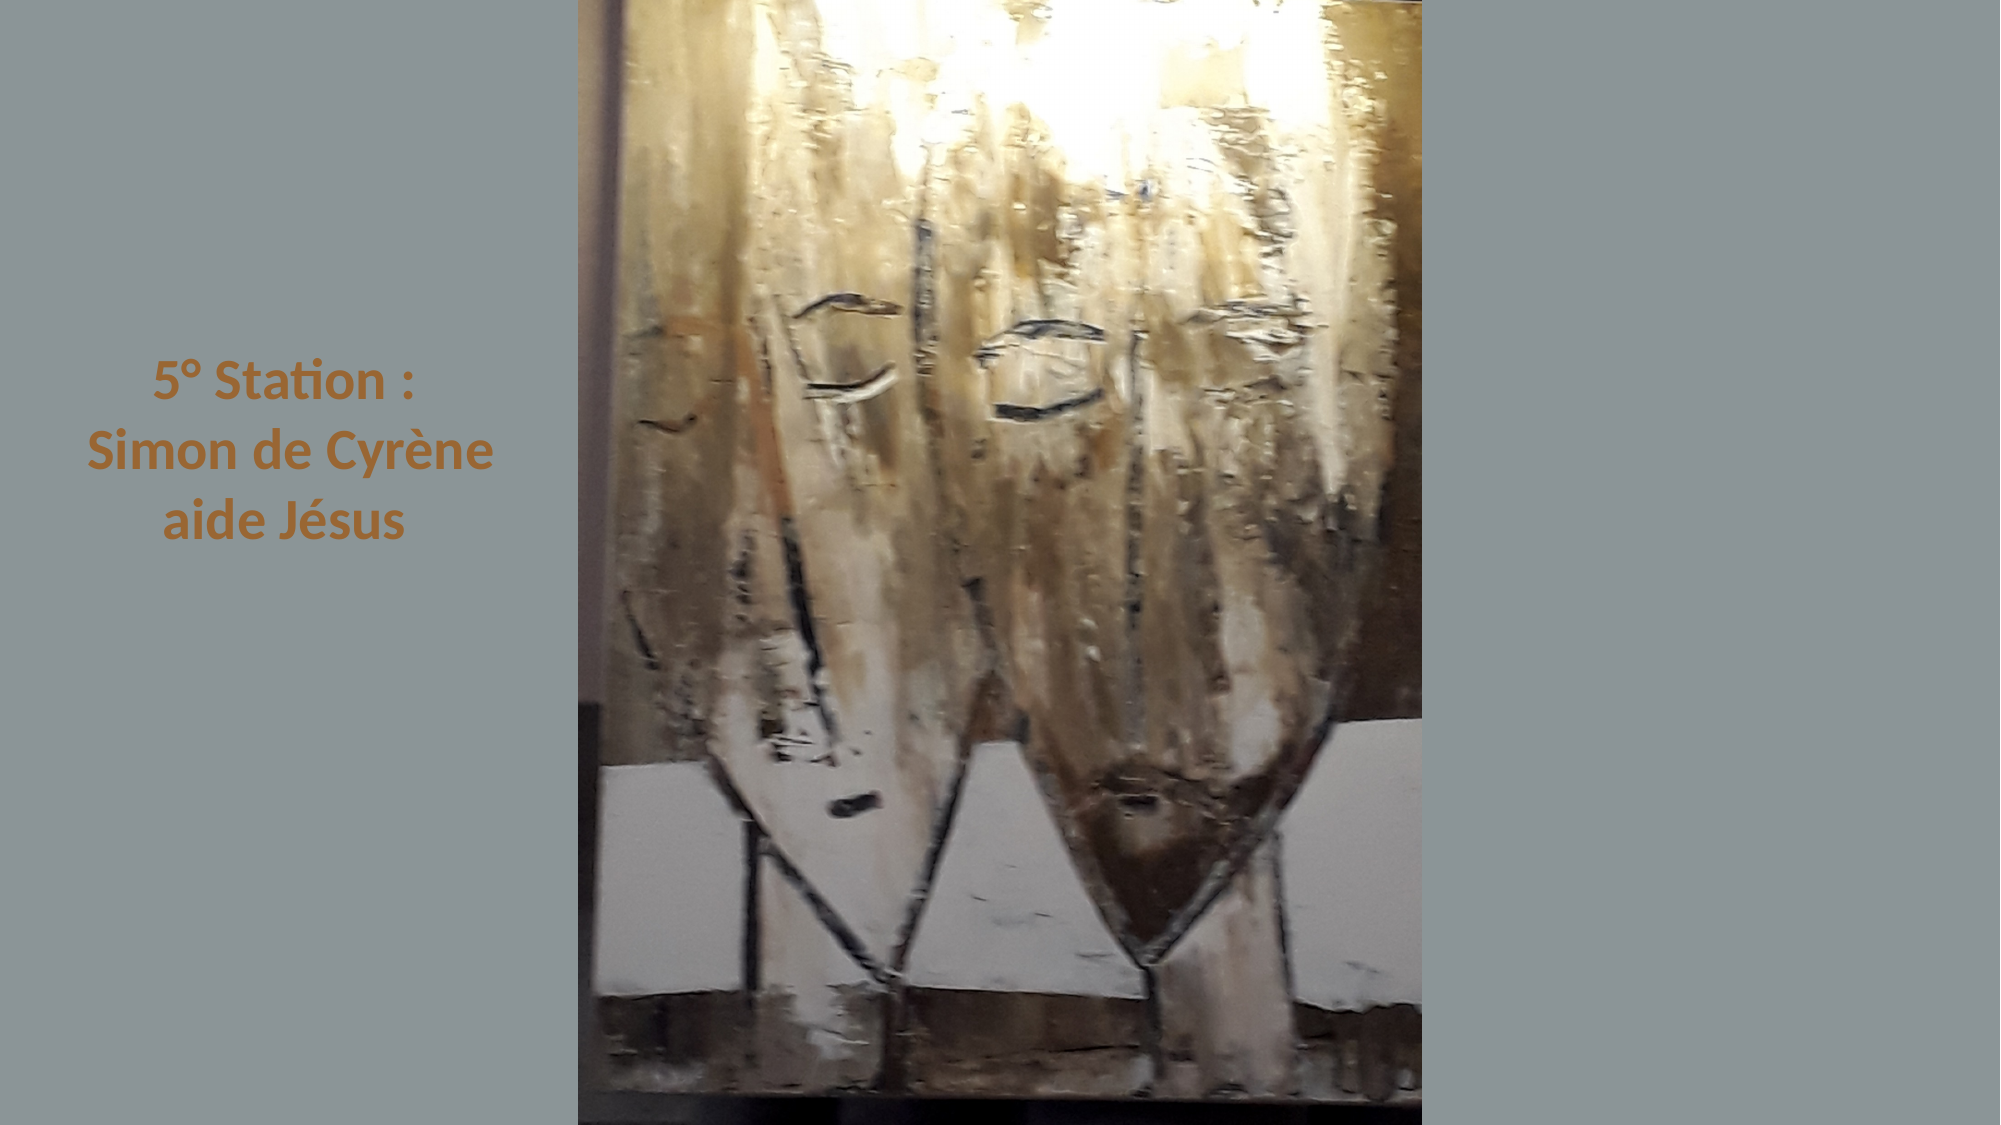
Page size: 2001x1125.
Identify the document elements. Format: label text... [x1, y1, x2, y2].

picture [0, 0, 2000, 1125]
text_box 5° Station : Simon de Cyrène aide Jésus [59, 333, 523, 561]
